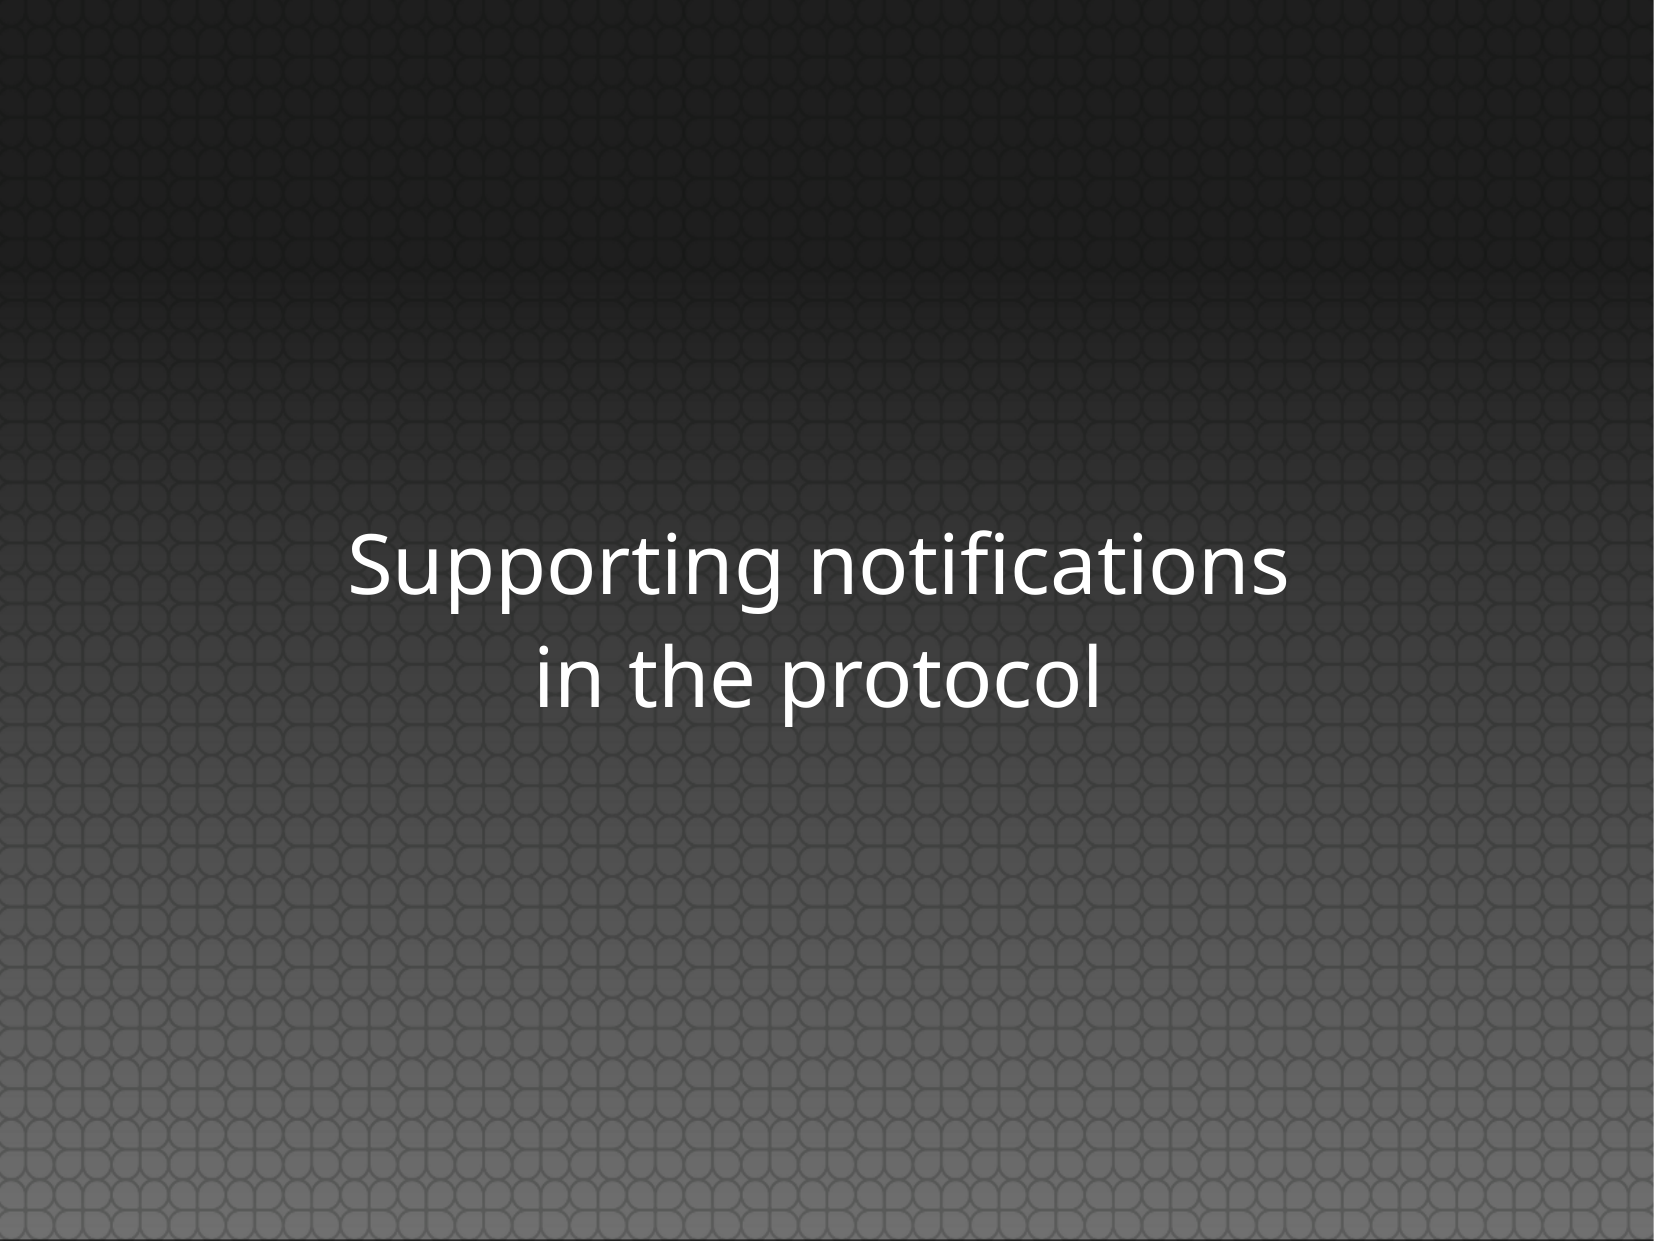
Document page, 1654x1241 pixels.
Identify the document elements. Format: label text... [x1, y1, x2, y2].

title Supporting notifications in the protocol [75, 525, 1564, 713]
picture [0, 0, 1654, 1241]
